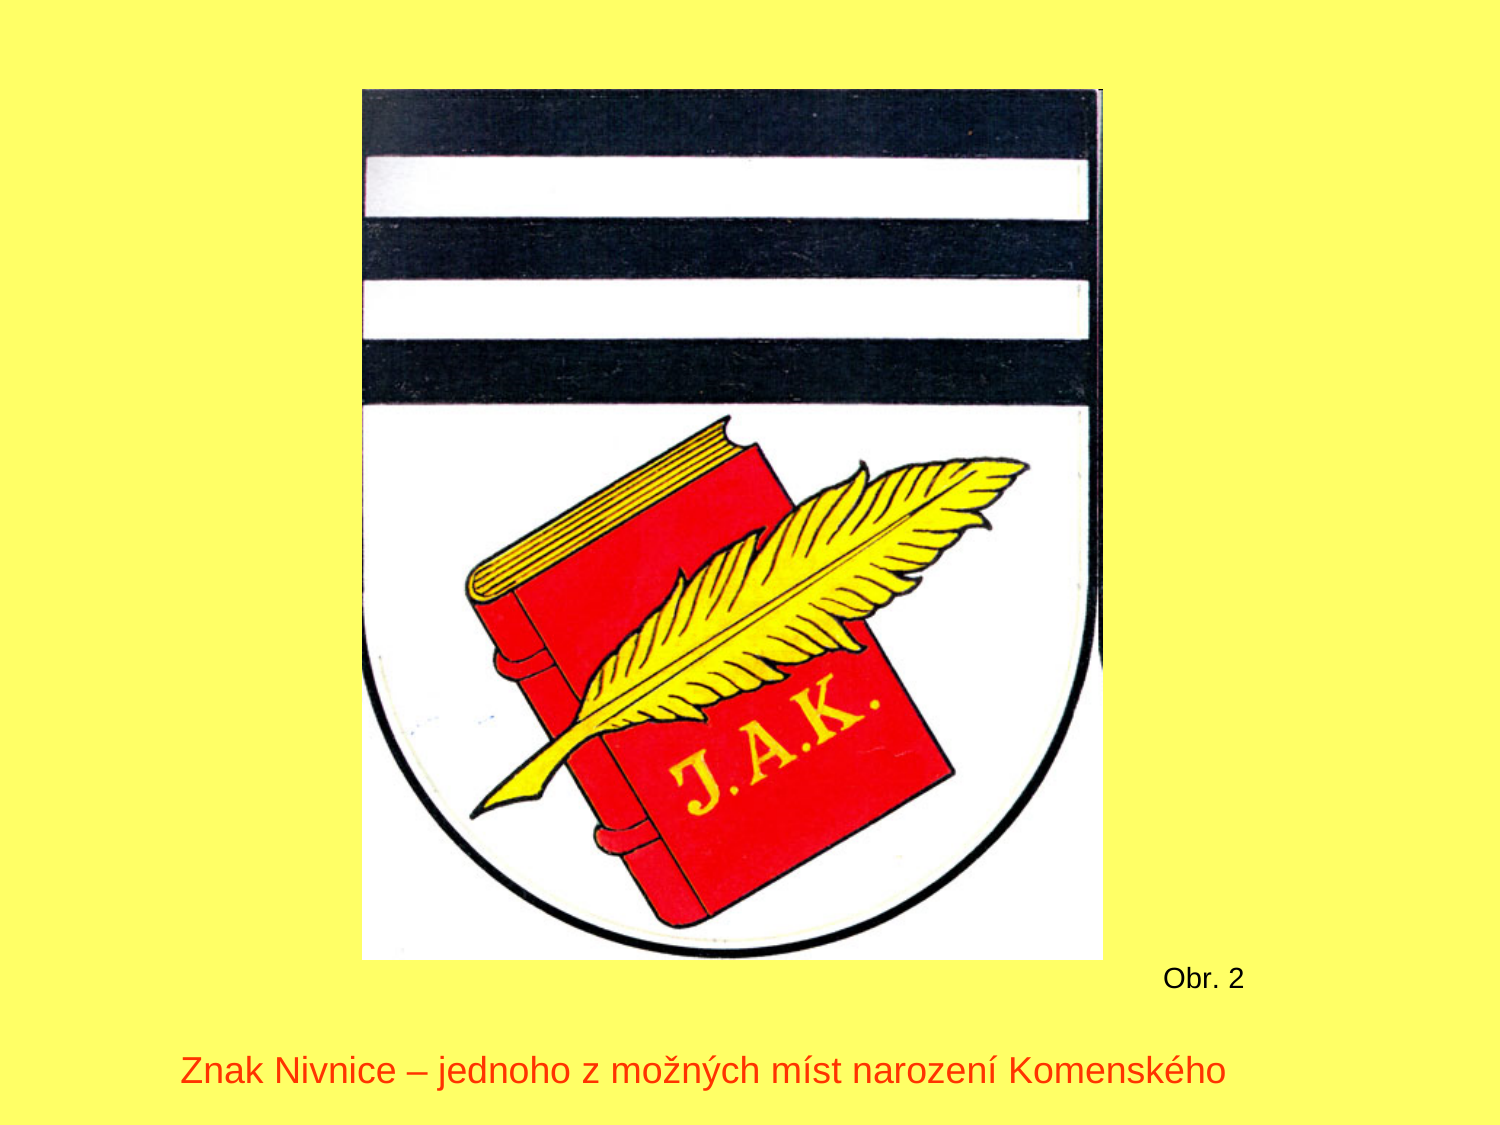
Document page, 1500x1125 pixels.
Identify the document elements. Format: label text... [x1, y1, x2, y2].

text_box Znak Nivnice – jednoho z možných míst narození Komenského [50, 1038, 1242, 1099]
text_box Obr. 2 [1148, 952, 1282, 1003]
picture [362, 89, 1103, 960]
